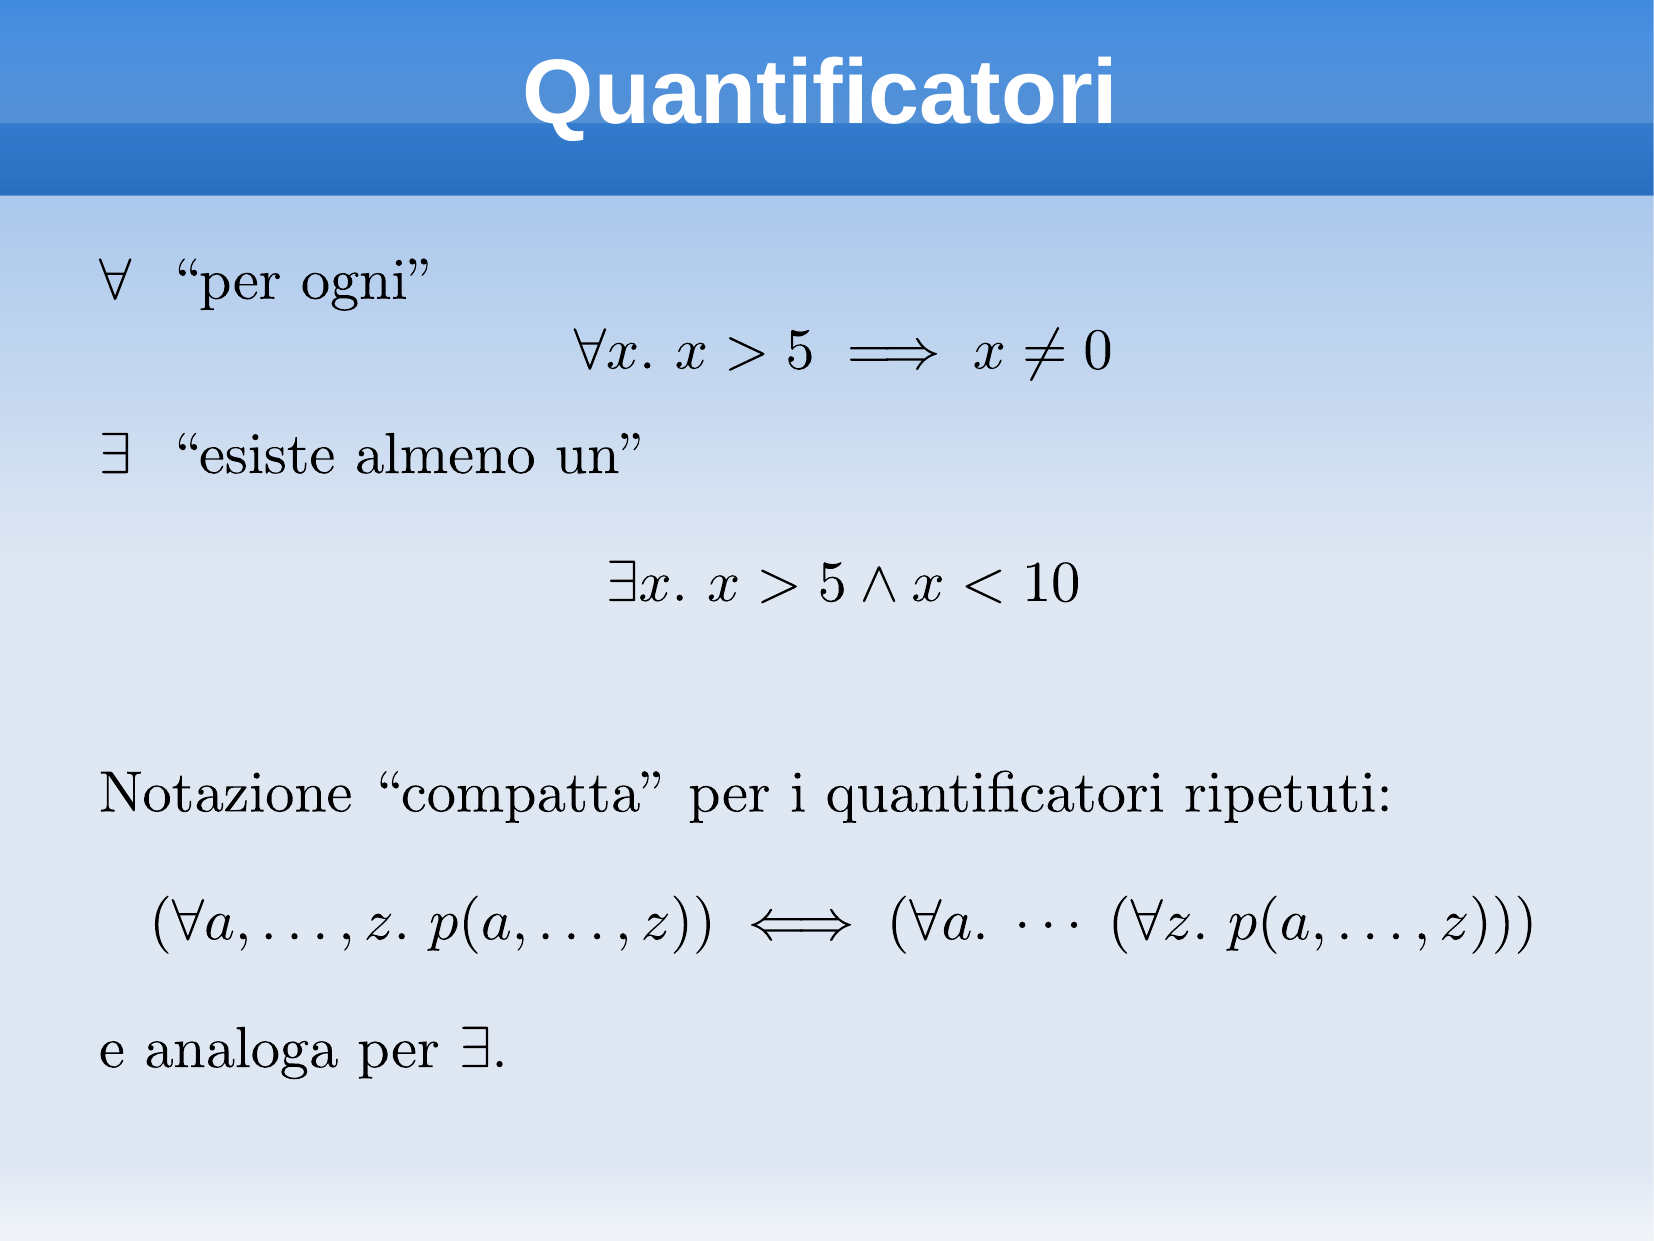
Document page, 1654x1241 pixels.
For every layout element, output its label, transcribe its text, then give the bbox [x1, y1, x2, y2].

text_box [98, 258, 1538, 1080]
picture [0, 0, 1654, 1241]
title Quantificatori [76, 0, 1565, 196]
